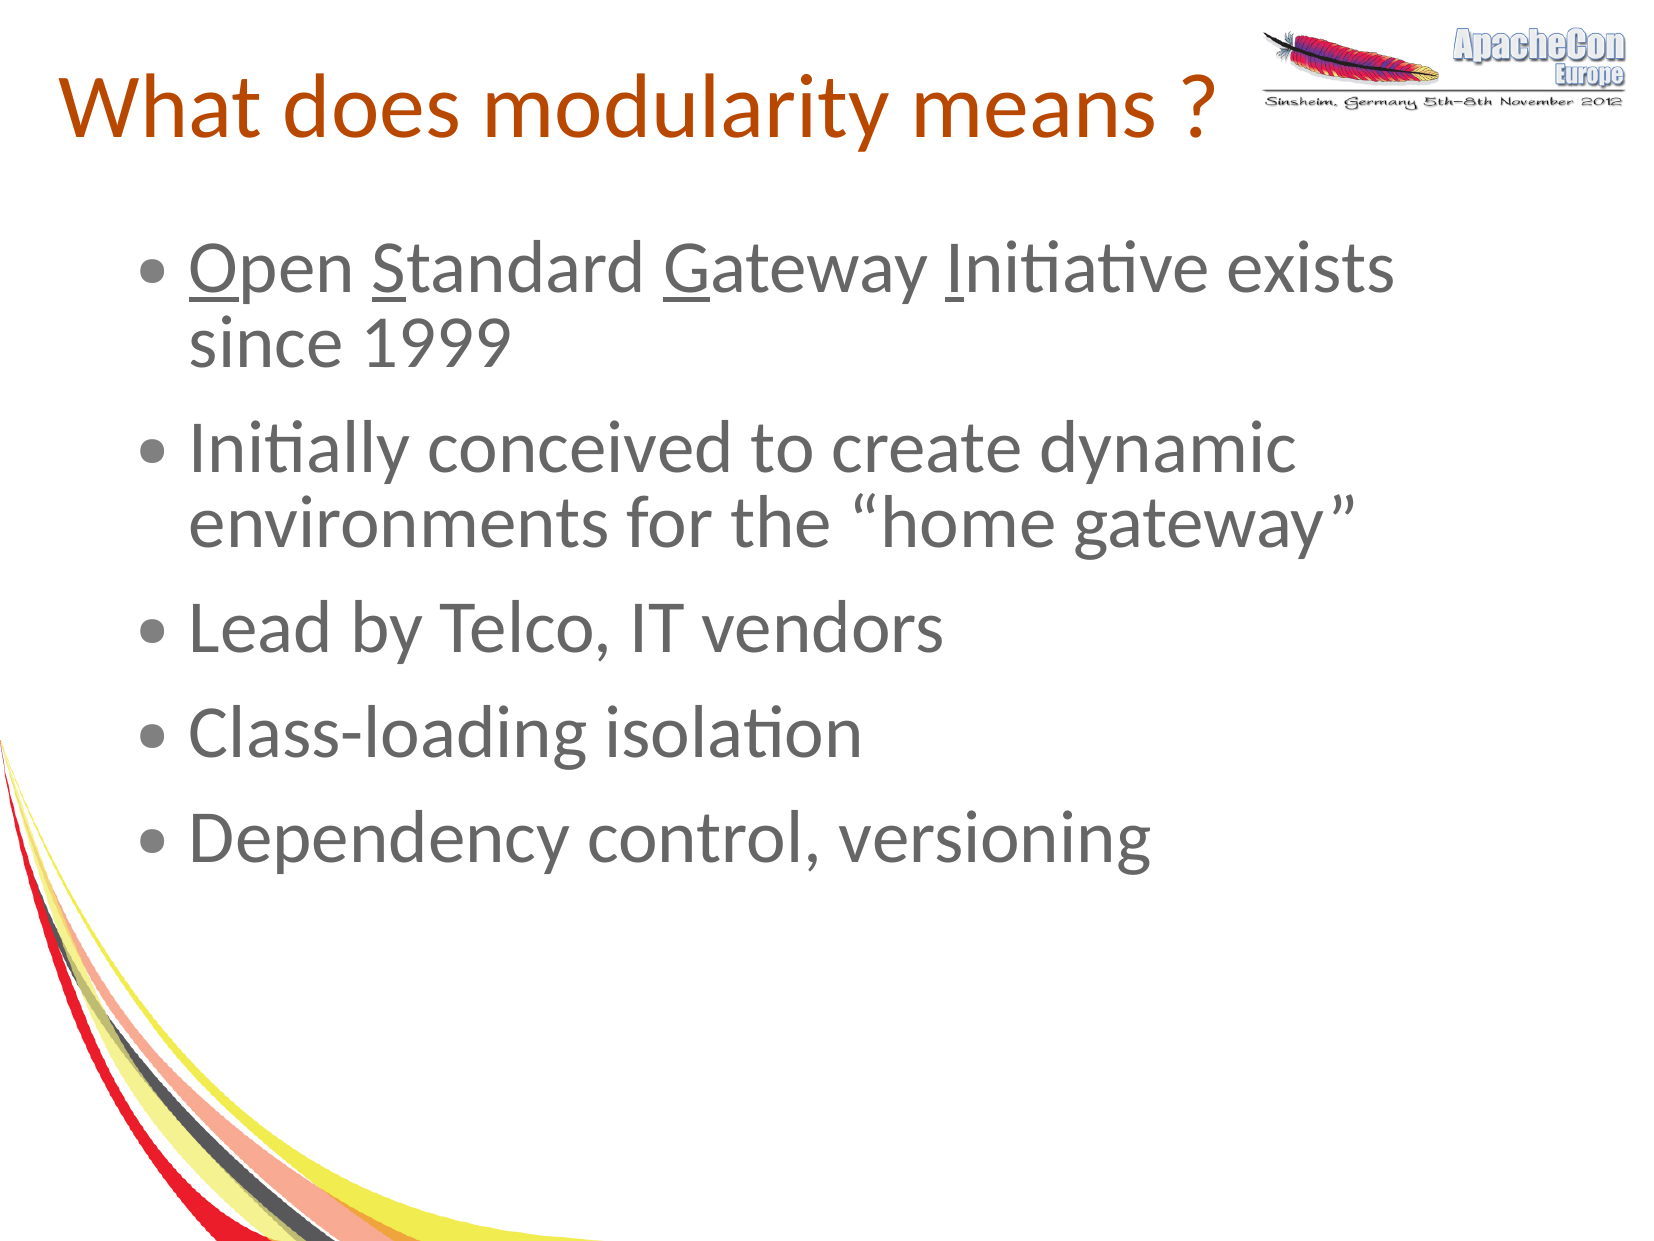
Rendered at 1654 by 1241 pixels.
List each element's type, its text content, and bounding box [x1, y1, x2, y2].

title What does modularity means ? [59, 59, 1418, 171]
picture [0, 0, 1654, 1241]
list Open Standard Gateway Initiative exists since 1999 Initially conceived to create dynamic environments for the “home gateway” Lead by Telco, IT vendors Class-loading isolation Dependency control, versioning [118, 236, 1536, 999]
